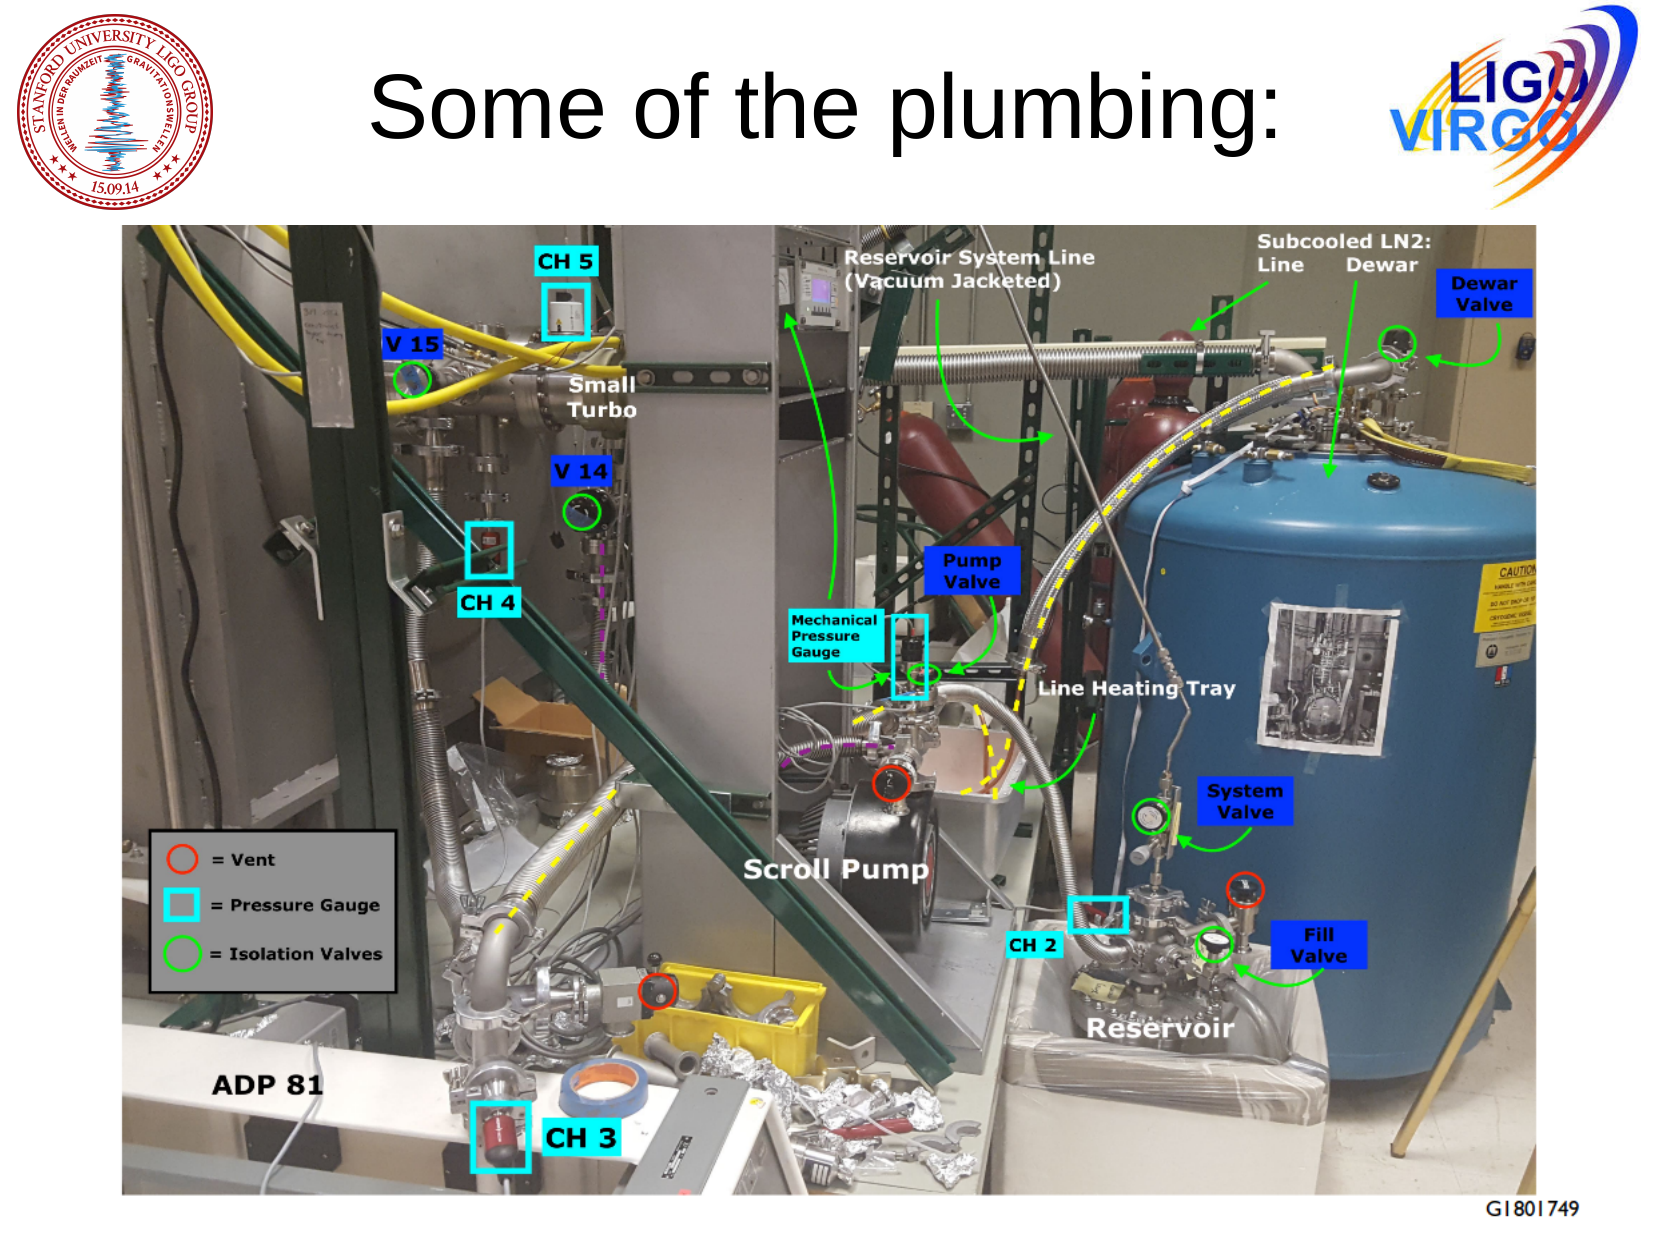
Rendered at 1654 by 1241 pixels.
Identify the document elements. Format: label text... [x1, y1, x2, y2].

picture [17, 14, 82, 210]
picture [1372, 0, 1654, 210]
title Some of the plumbing: [82, 2, 1571, 211]
picture [120, 225, 1591, 1227]
